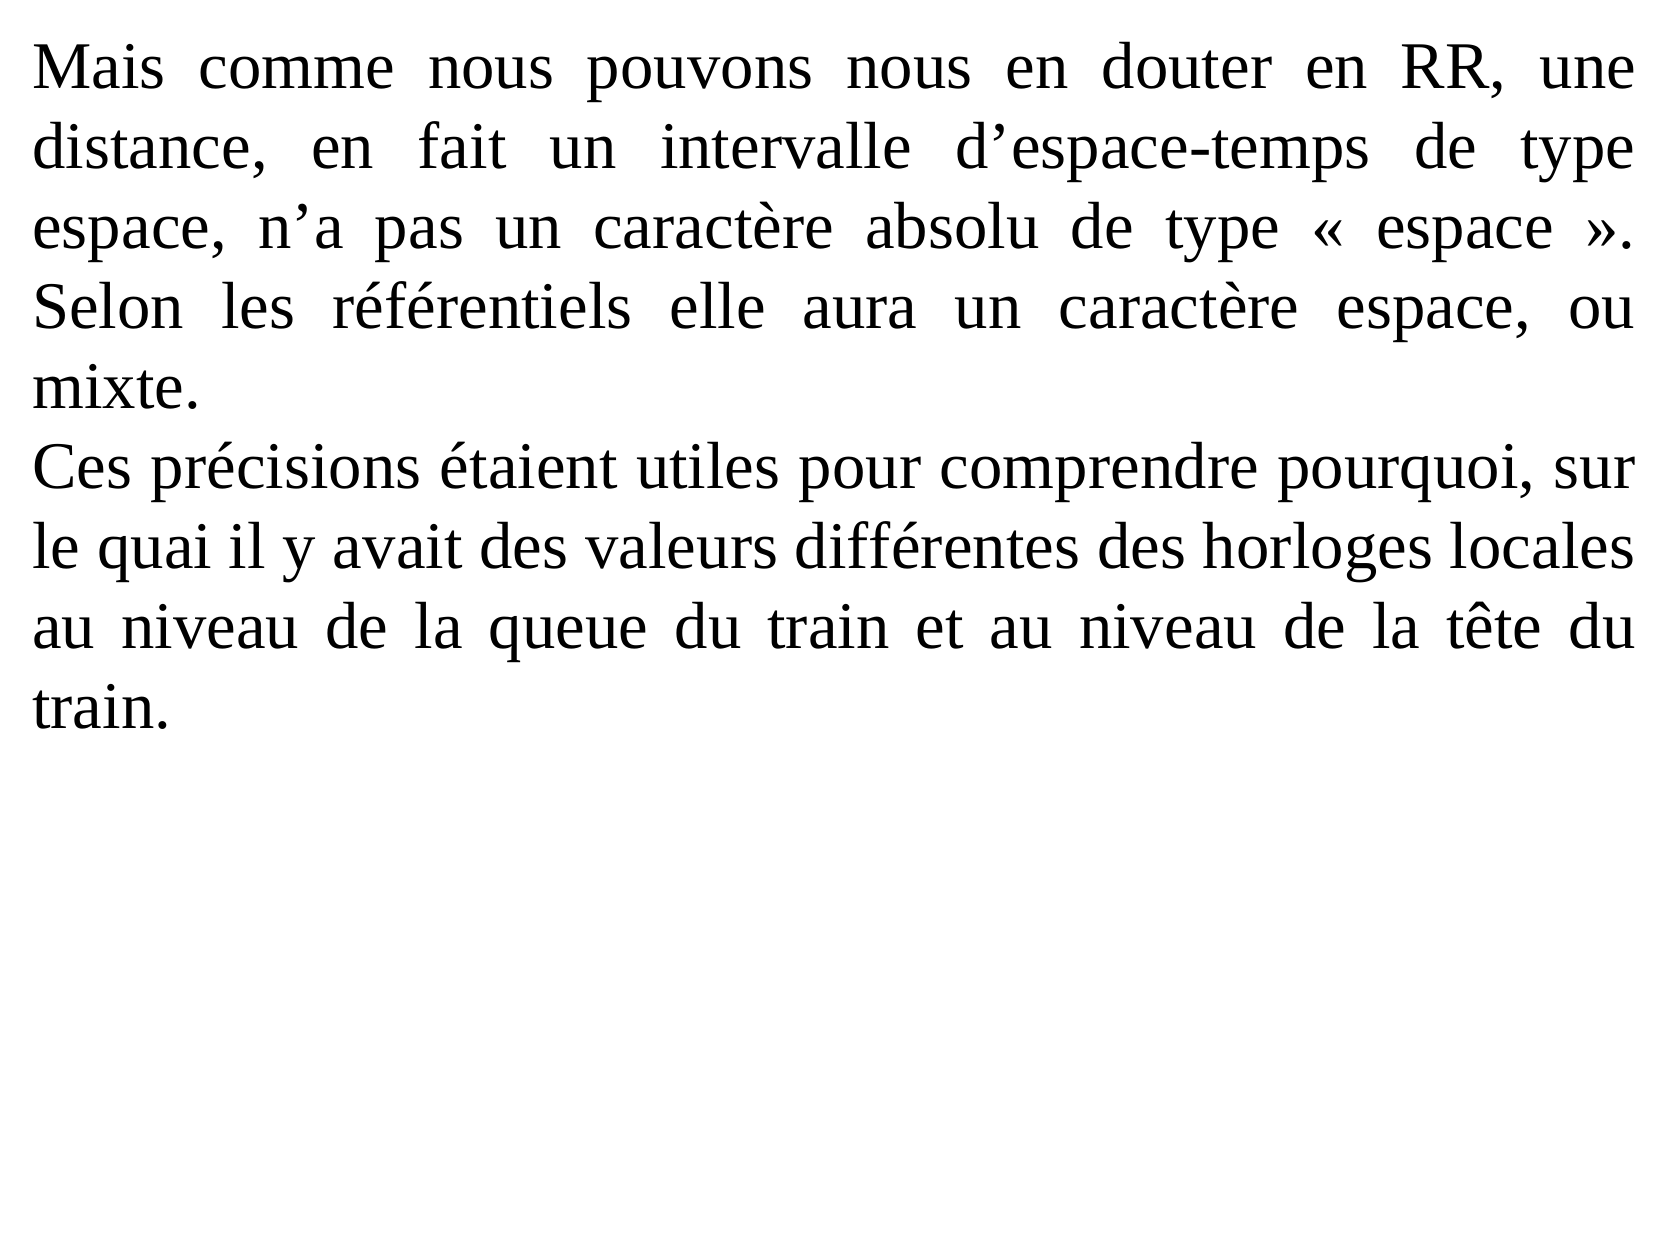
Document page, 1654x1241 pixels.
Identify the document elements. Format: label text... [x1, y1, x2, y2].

text_box Mais comme nous pouvons nous en douter en RR, une distance, en fait un intervalle d’espace-temps de type espace, n’a pas un caractère absolu de type « espace ». Selon les référentiels elle aura un caractère espace, ou mixte. Ces précisions étaient utiles pour comprendre pourquoi, sur le quai il y avait des valeurs différentes des horloges locales au niveau de la queue du train et au niveau de la tête du train. [17, 14, 1654, 838]
